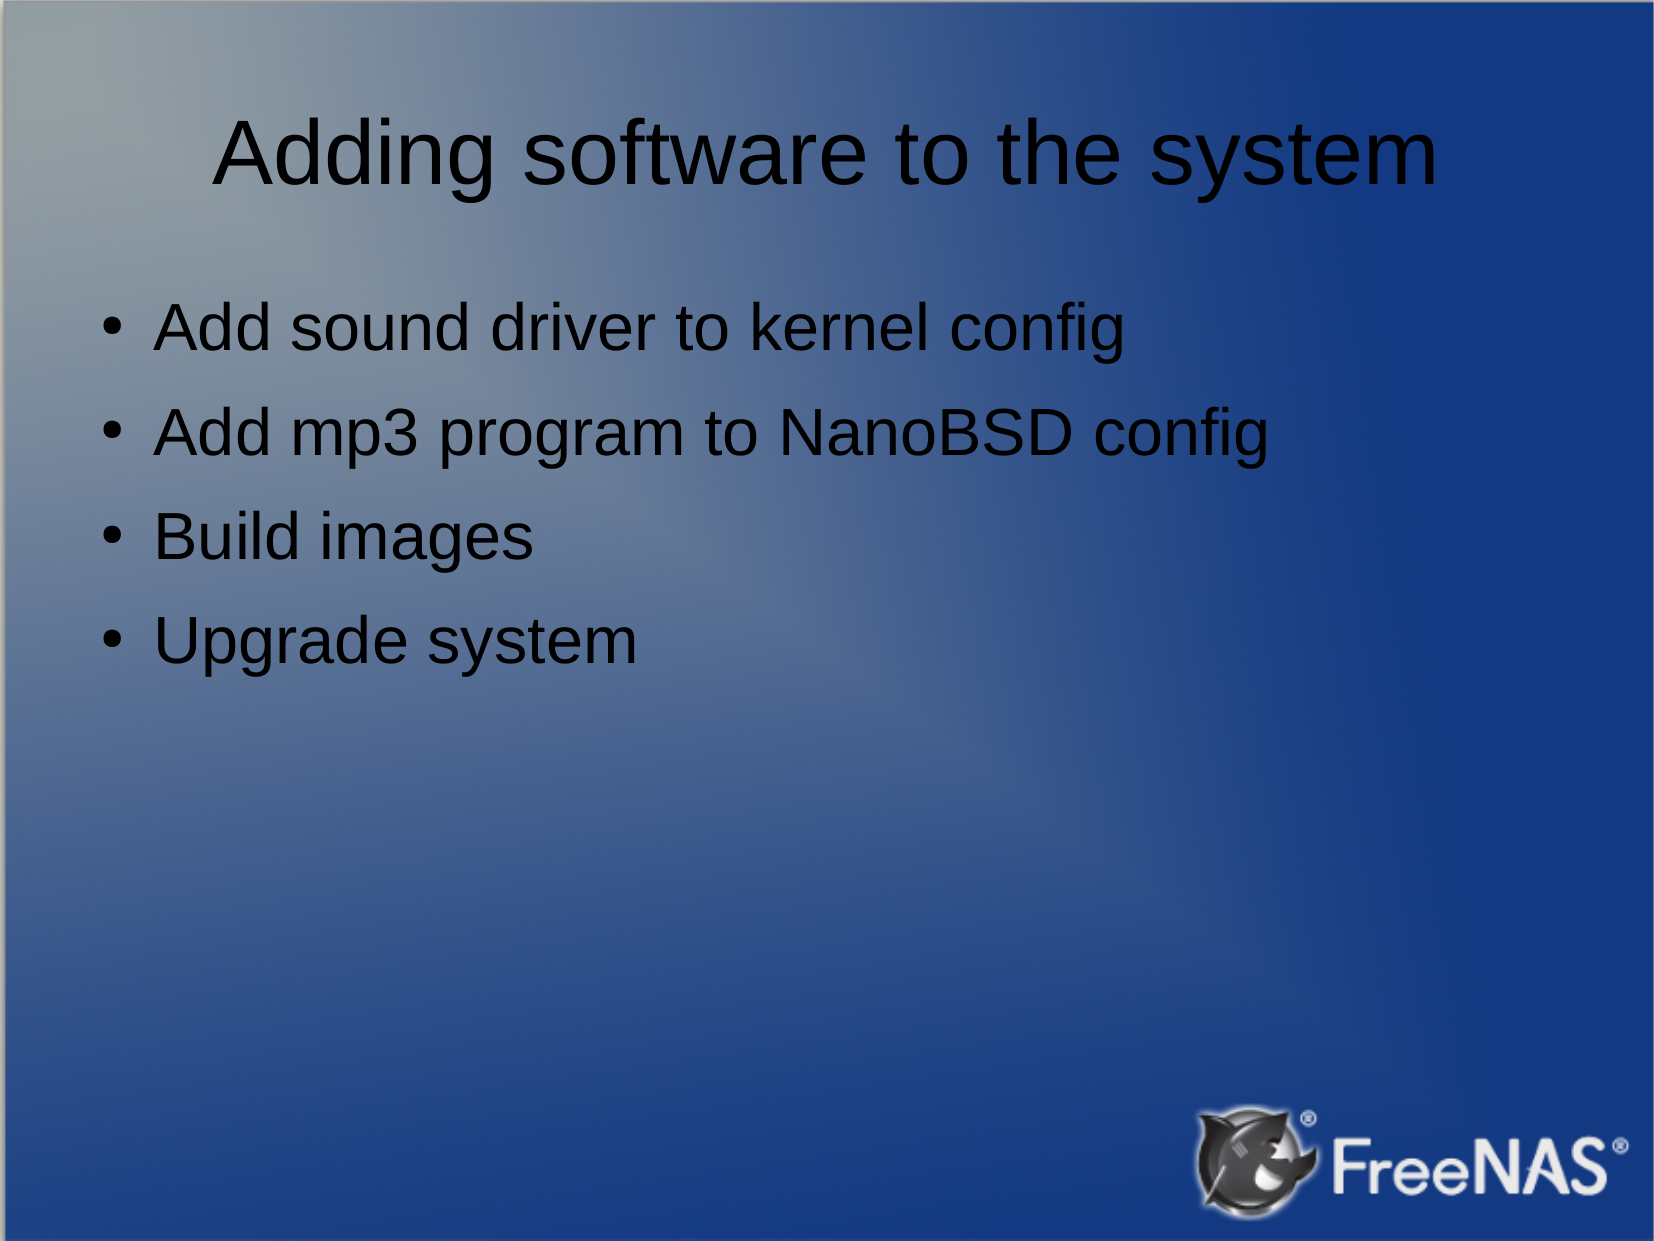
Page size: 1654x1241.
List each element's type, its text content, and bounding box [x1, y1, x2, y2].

title Adding software to the system [82, 49, 1571, 257]
picture [0, 0, 1654, 1241]
list Add sound driver to kernel config Add mp3 program to NanoBSD config Build images Upgrade system [82, 290, 1571, 1010]
